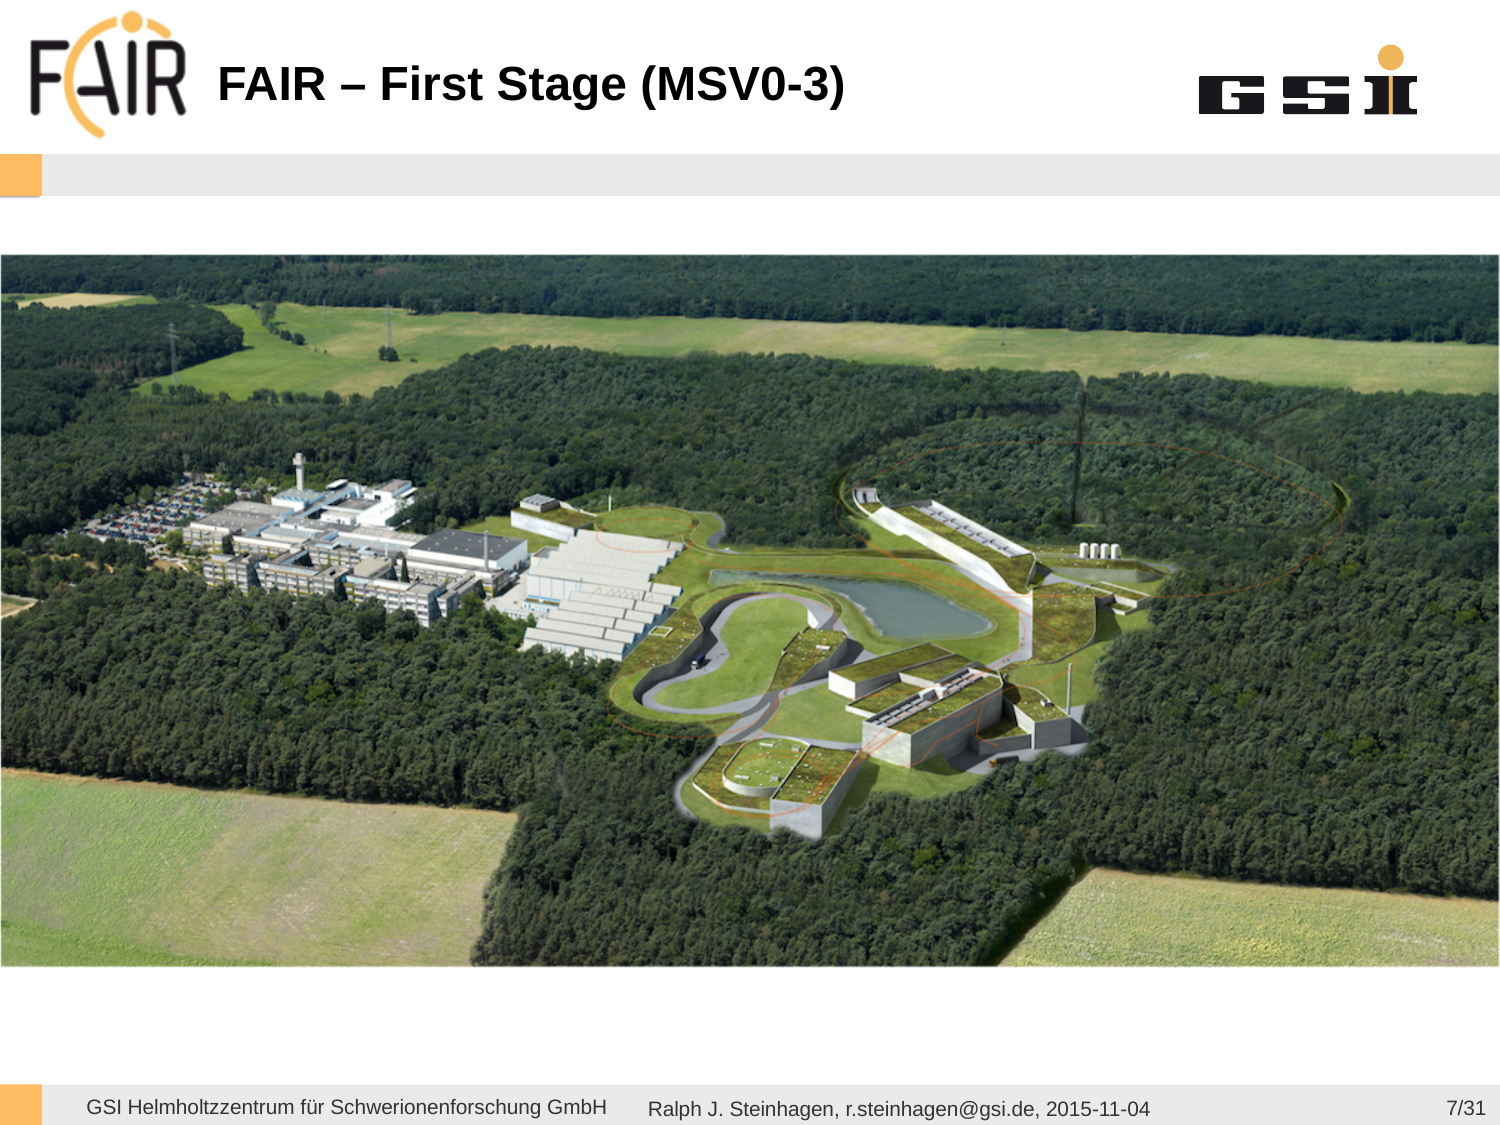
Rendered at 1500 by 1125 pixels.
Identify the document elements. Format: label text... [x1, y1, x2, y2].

picture [1197, 42, 1419, 117]
picture [30, 9, 187, 141]
picture [0, 254, 1500, 968]
title FAIR – First Stage (MSV0-3) [217, 20, 1109, 147]
